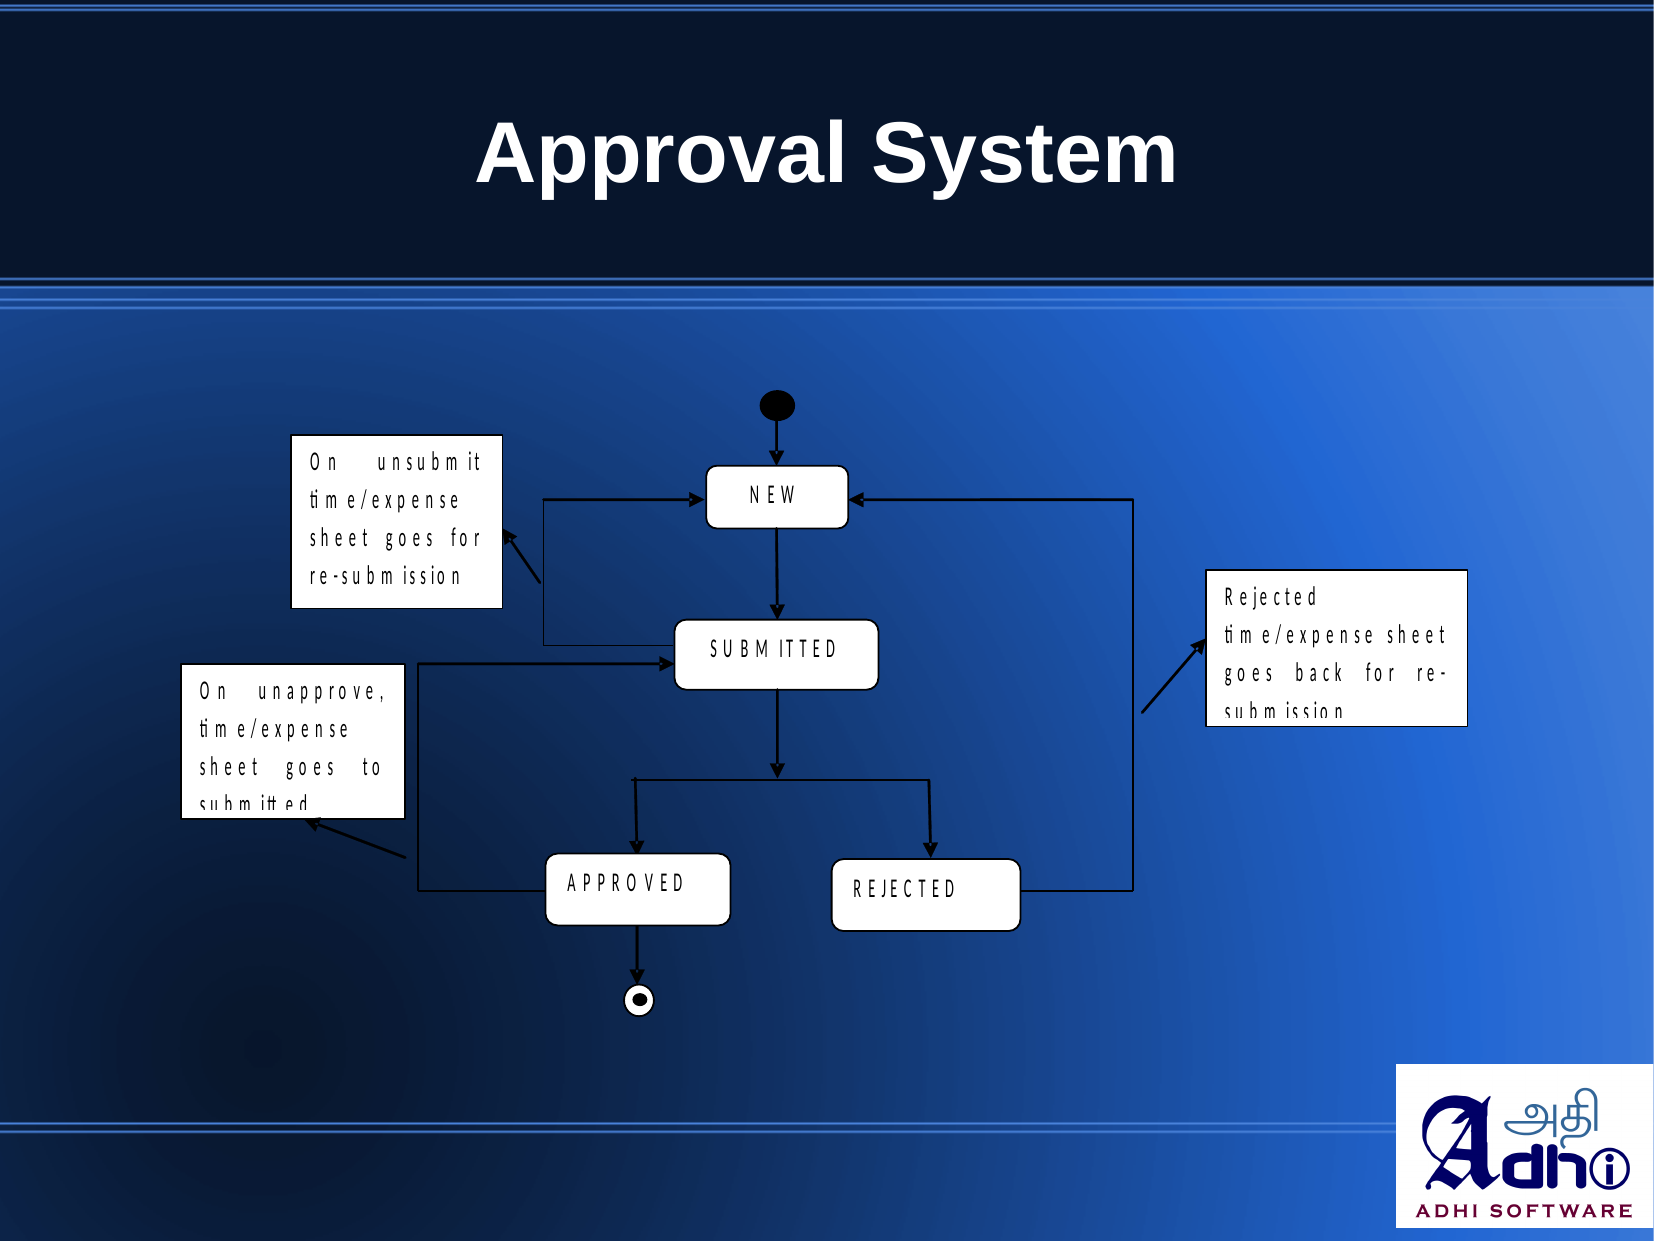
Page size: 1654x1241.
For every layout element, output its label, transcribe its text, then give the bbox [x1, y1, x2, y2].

title Approval System [82, 49, 1571, 257]
picture [0, 0, 1654, 1241]
